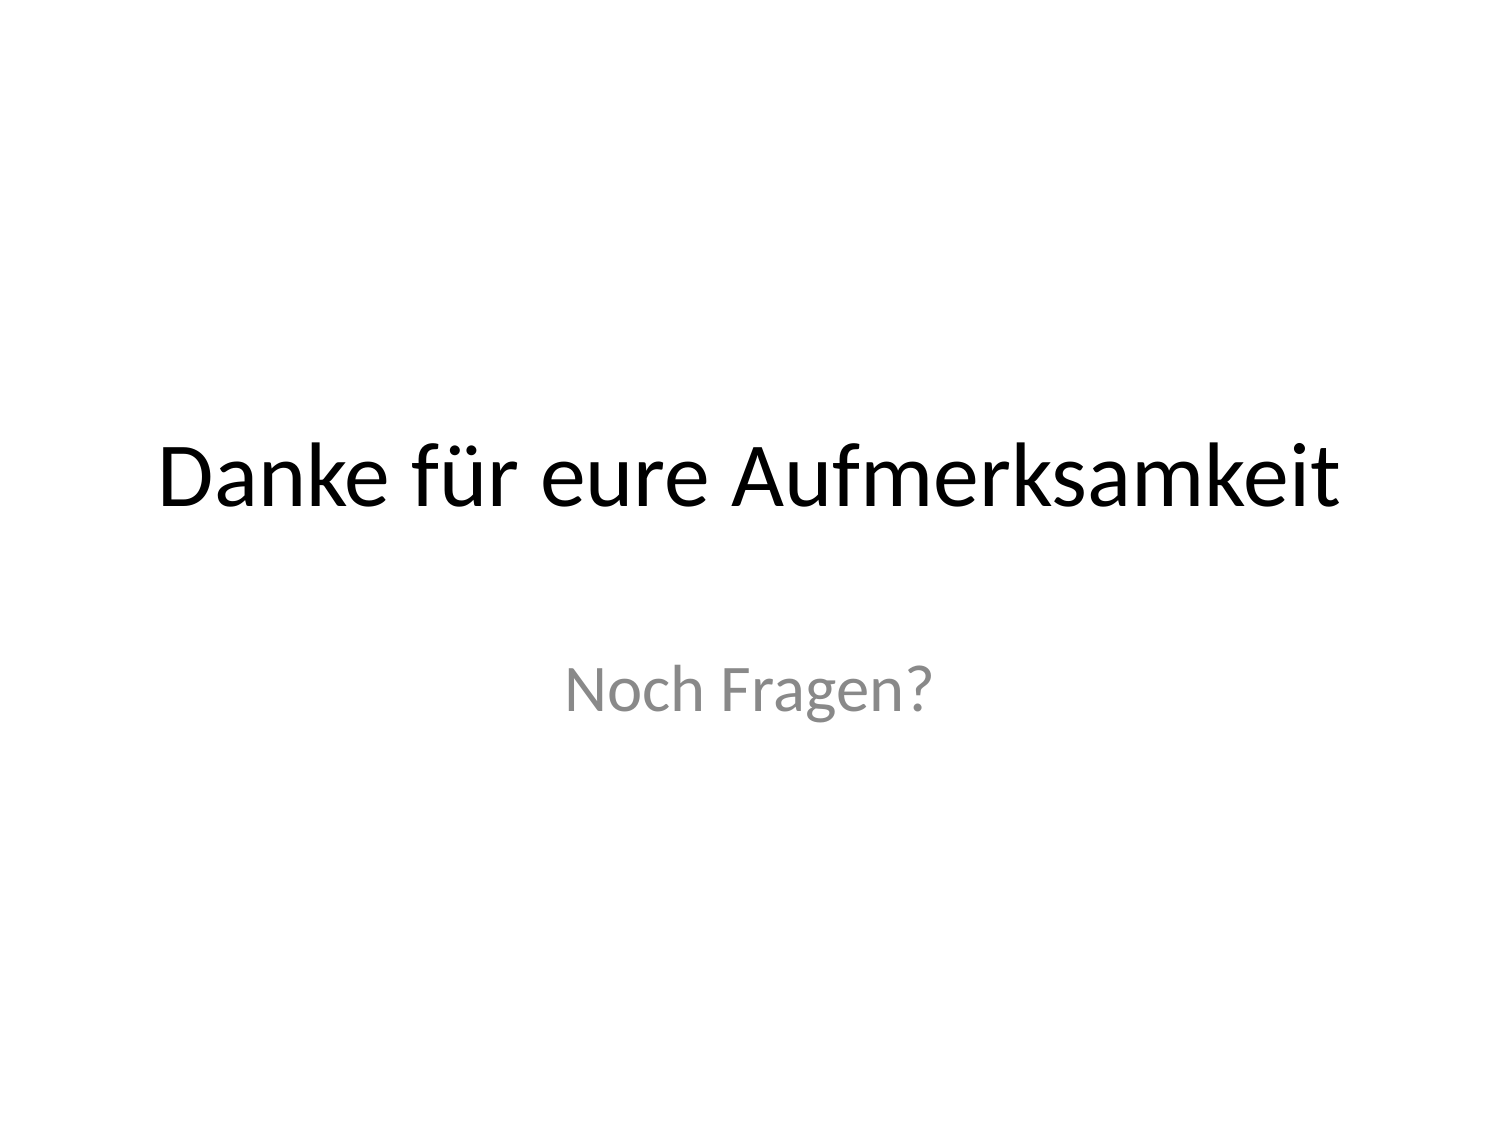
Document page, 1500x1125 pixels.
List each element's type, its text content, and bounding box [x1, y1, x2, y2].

title Danke für eure Aufmerksamkeit [112, 349, 1388, 591]
subtitle Noch Fragen? [225, 637, 1276, 925]
